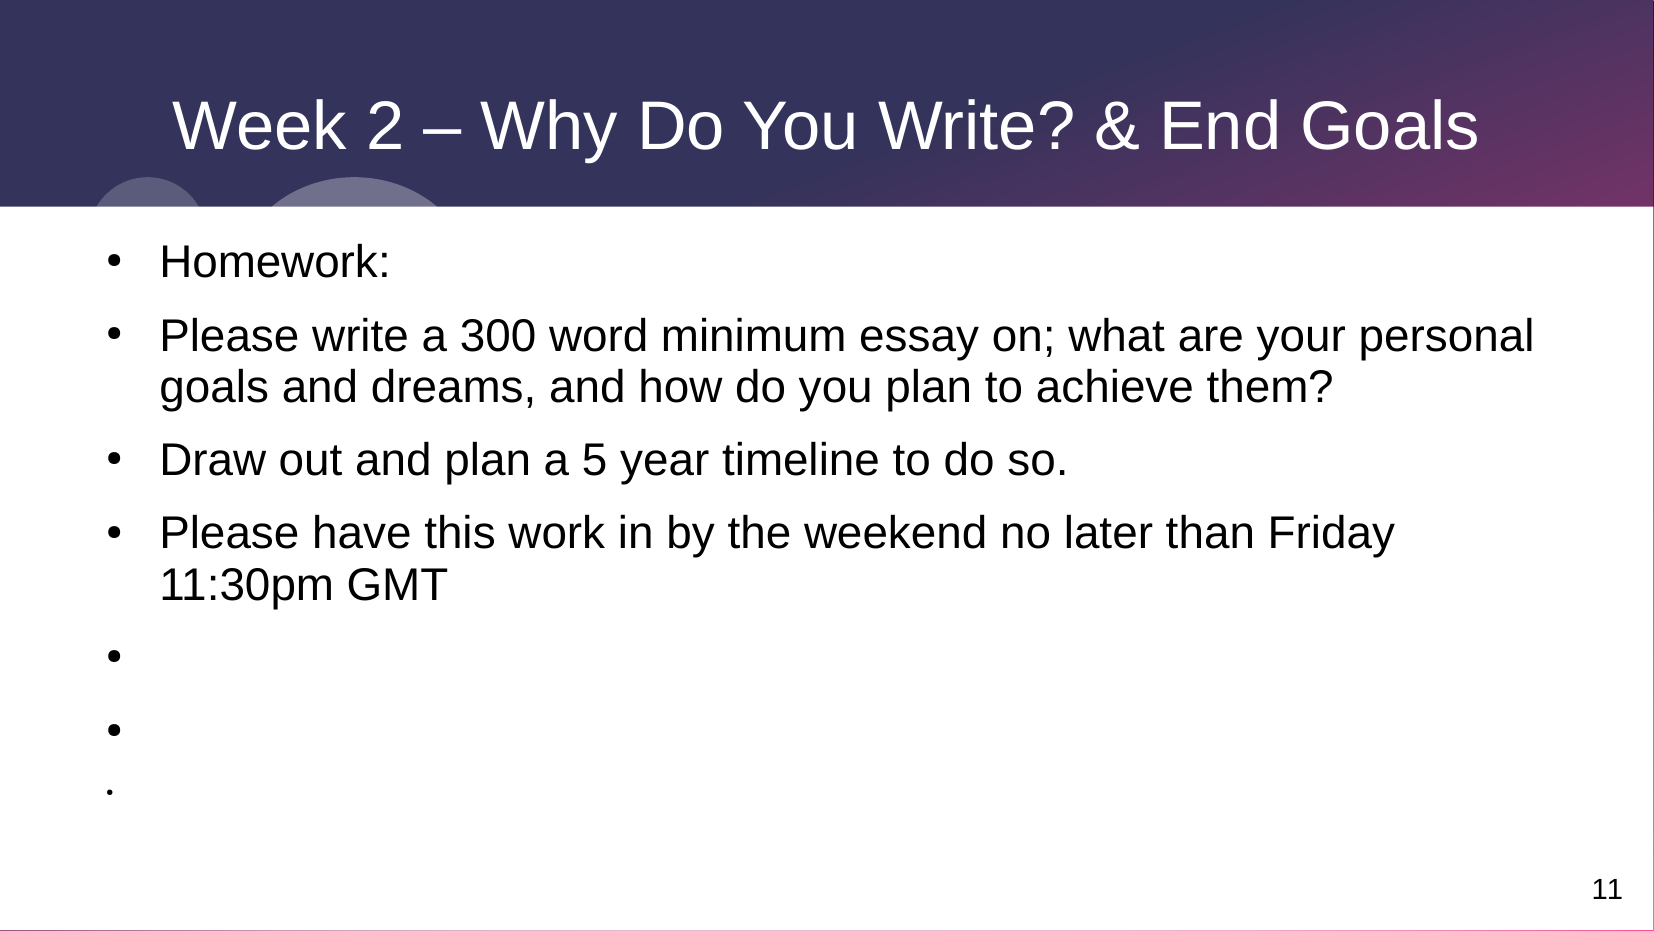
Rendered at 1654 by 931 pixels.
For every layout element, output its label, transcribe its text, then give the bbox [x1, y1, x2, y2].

title Week 2 – Why Do You Write? & End Goals [88, 44, 1565, 207]
list Homework: Please write a 300 word minimum essay on; what are your personal goals and dreams, and how do you plan to achieve them? Draw out and plan a 5 year timeline to do so. Please have this work in by the weekend no later than Friday 11:30pm GMT [88, 236, 1565, 827]
